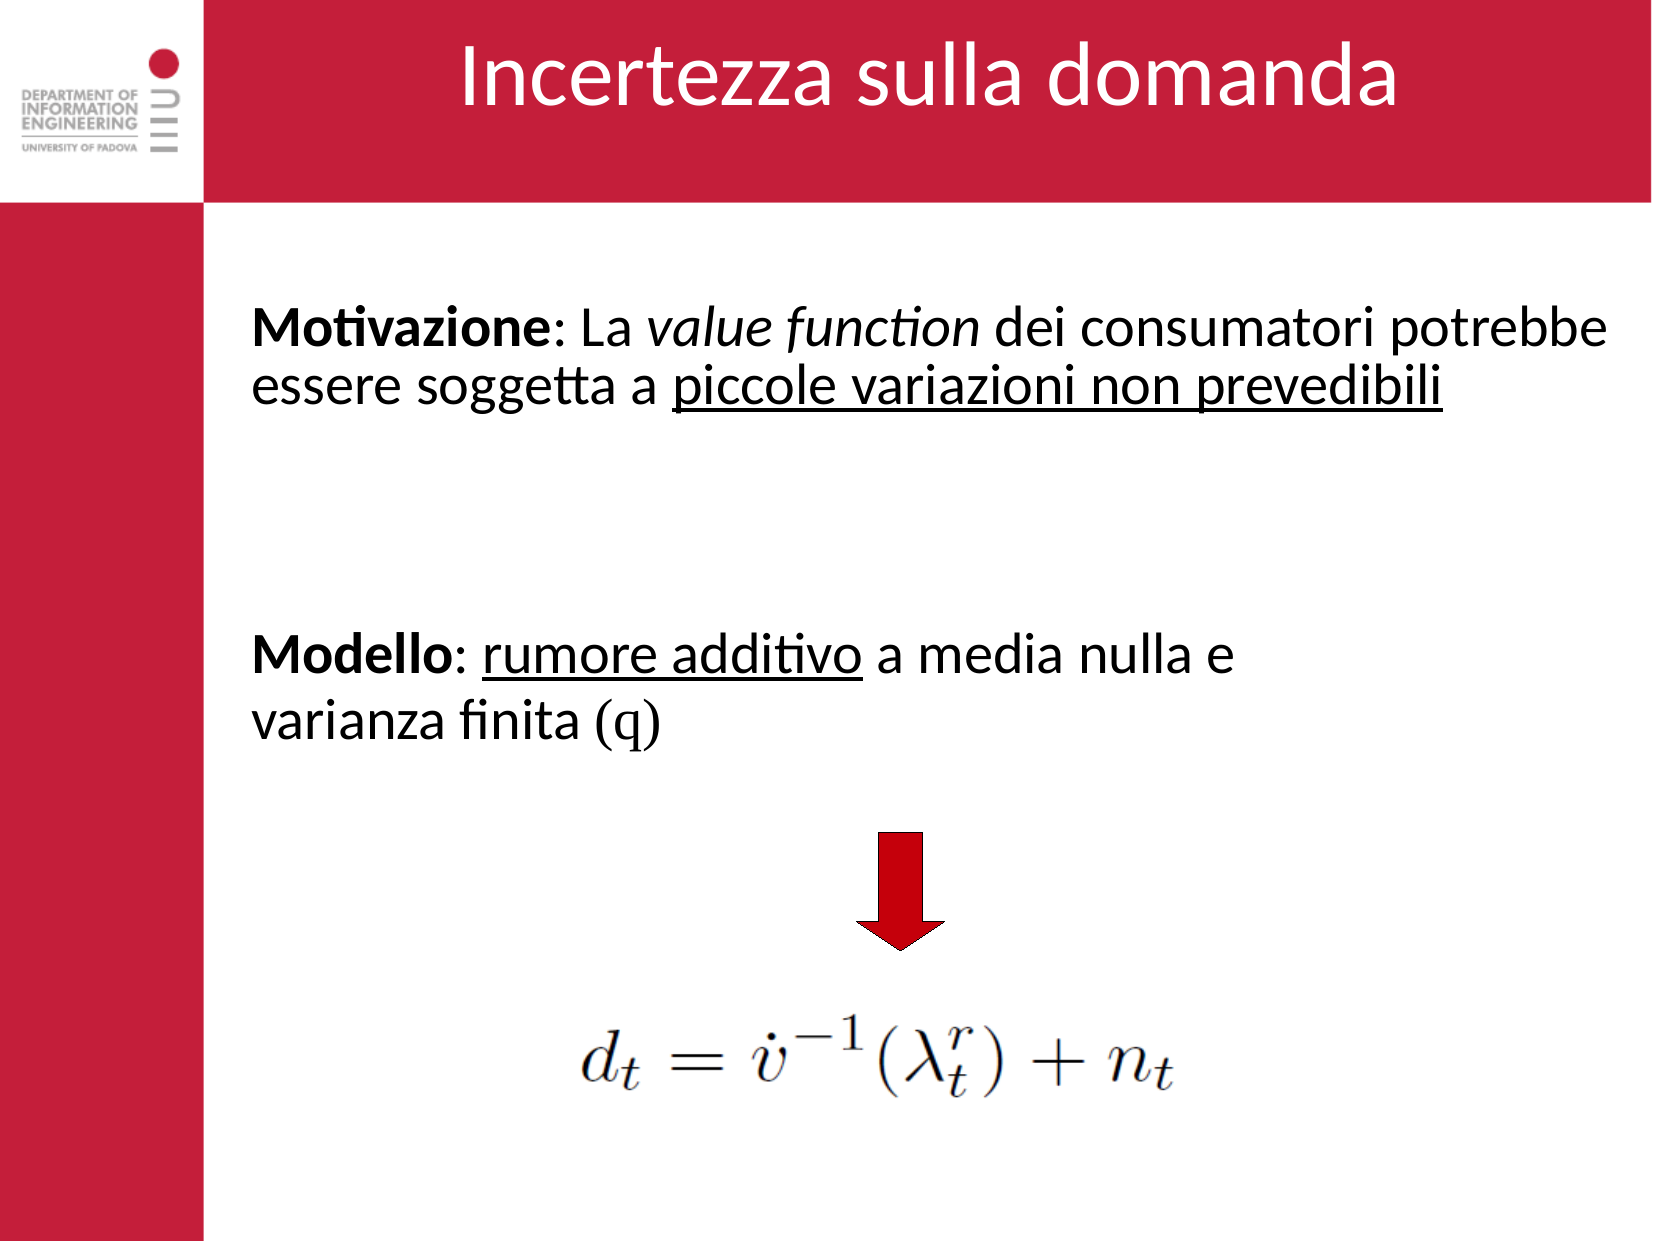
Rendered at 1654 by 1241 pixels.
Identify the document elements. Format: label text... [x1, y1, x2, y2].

text_box Modello: rumore additivo a media nulla e varianza finita (q) [236, 622, 1625, 780]
text_box [856, 832, 945, 951]
text_box Motivazione: La value function dei consumatori potrebbe essere soggetta a piccole variazioni non prevedibili [236, 295, 1625, 524]
text_box Incertezza sulla domanda [236, 29, 1625, 157]
picture [0, 0, 1654, 1241]
